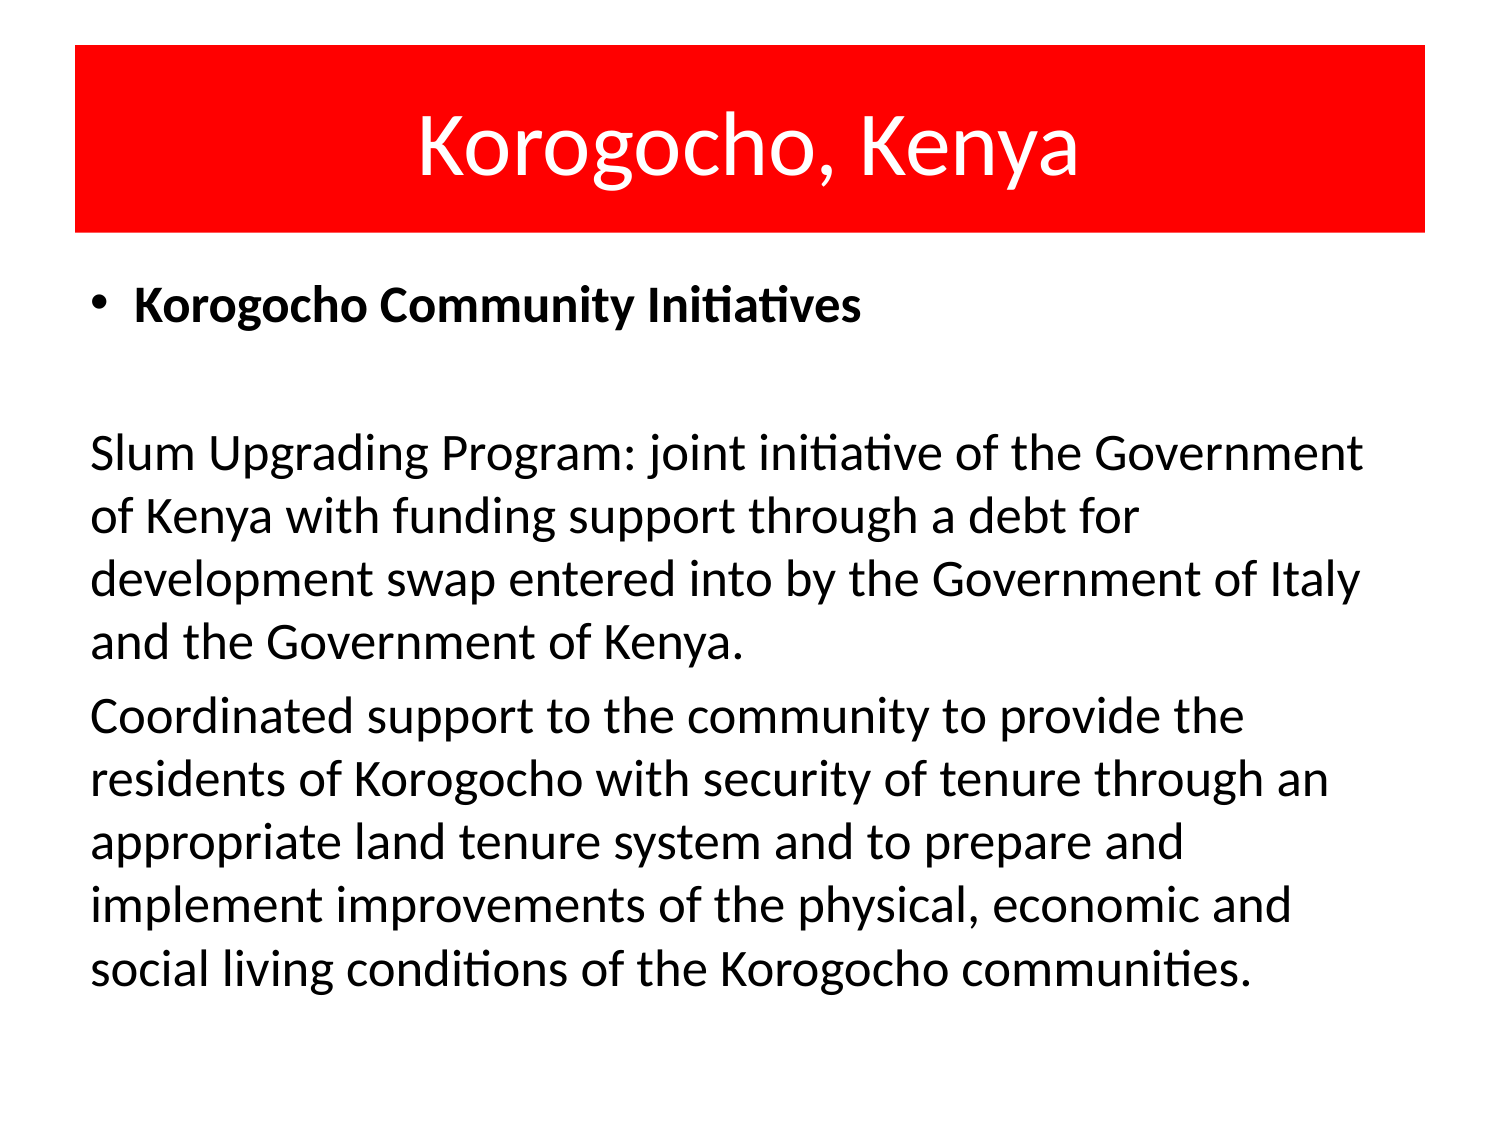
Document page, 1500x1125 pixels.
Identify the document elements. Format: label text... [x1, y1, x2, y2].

title Korogocho, Kenya [75, 45, 1425, 233]
list Korogocho Community Initiatives Slum Upgrading Program: joint initiative of the Government of Kenya with funding support through a debt for development swap entered into by the Government of Italy and the Government of Kenya. Coordinated support to the community to provide the residents of Korogocho with security of tenure through an appropriate land tenure system and to prepare and implement improvements of the physical, economic and social living conditions of the Korogocho communities. [75, 262, 1425, 1005]
